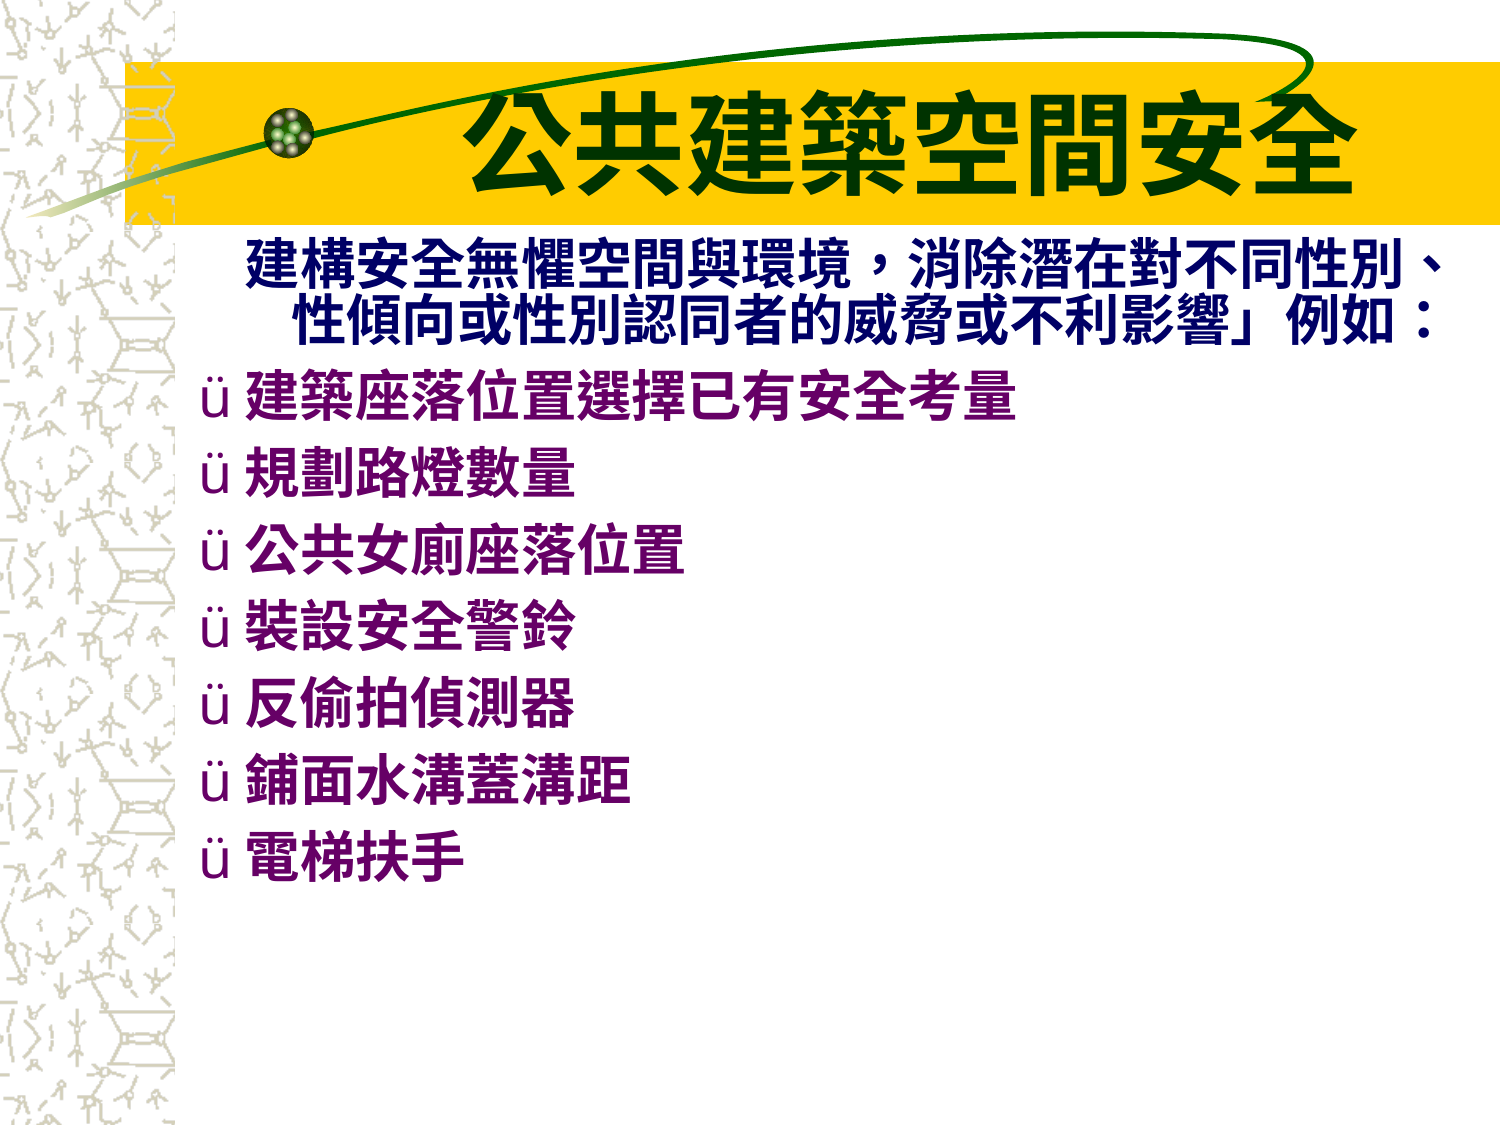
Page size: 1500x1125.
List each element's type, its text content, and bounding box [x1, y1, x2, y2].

list 建構安全無懼空間與環境，消除潛在對不同性別、性傾向或性別認同者的威脅或不利影響」例如： 建築座落位置選擇已有安全考量 規劃路燈數量 公共女廁座落位置 裝設安全警鈴 反偷拍偵測器 鋪面水溝蓋溝距 電梯扶手 [183, 231, 1440, 907]
title 公共建築空間安全 [395, 66, 1426, 231]
